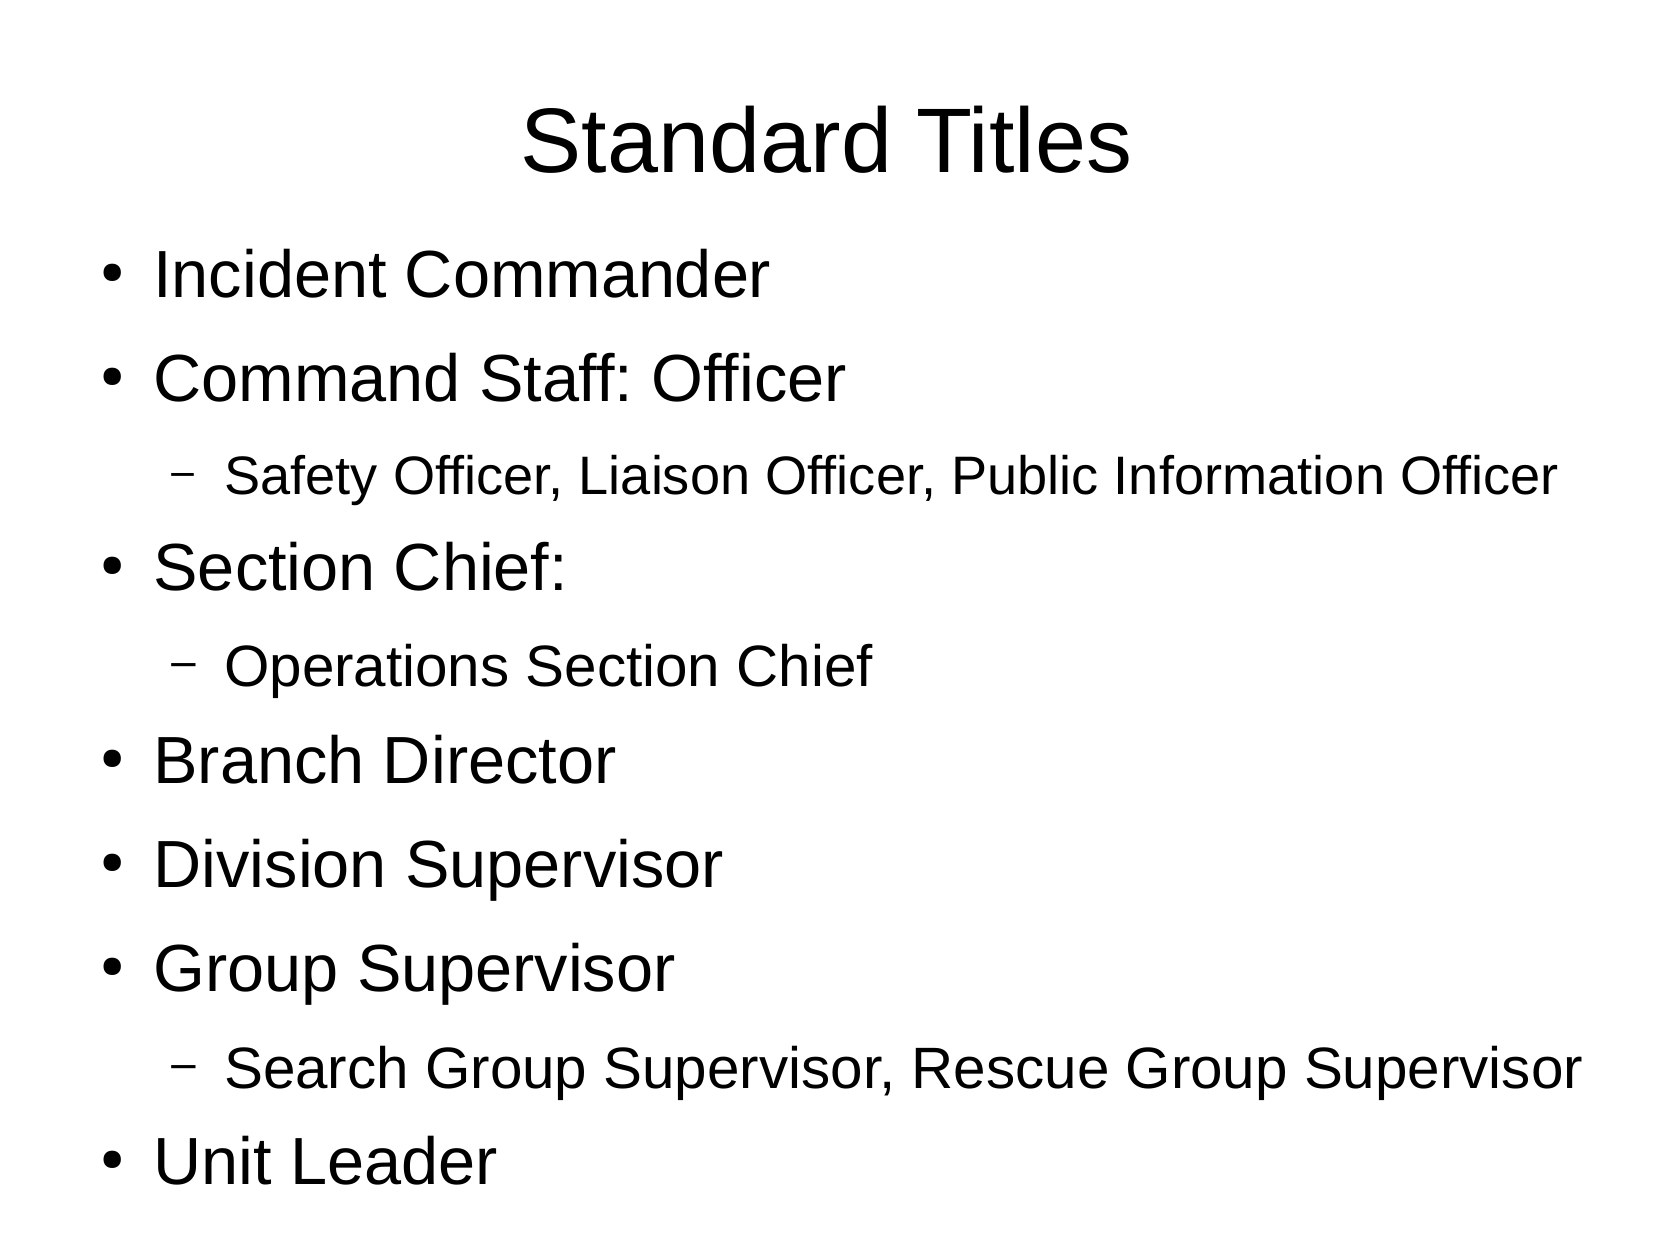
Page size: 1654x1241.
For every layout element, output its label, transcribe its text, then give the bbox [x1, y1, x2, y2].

list Incident Commander Command Staff: Officer Safety Officer, Liaison Officer, Public Information Officer Section Chief: Operations Section Chief Branch Director Division Supervisor Group Supervisor Search Group Supervisor, Rescue Group Supervisor Unit Leader [82, 237, 1612, 1142]
title Standard Titles [82, 37, 1571, 237]
